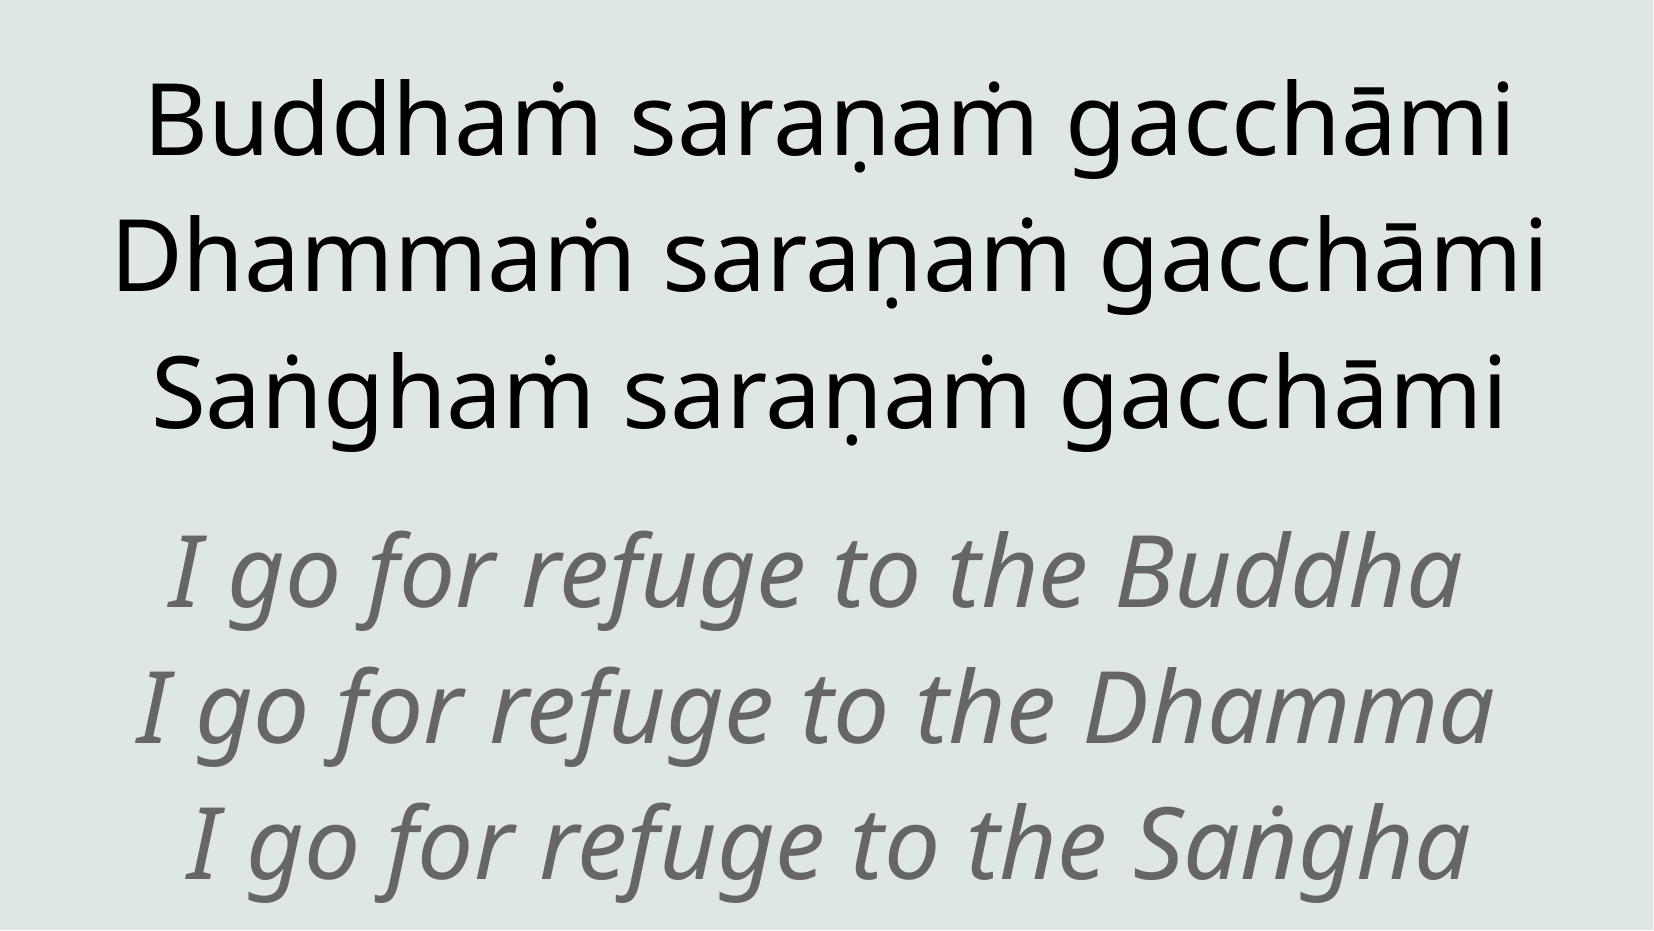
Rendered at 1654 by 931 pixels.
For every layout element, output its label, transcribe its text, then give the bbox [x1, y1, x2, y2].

subtitle Buddhaṁ saraṇaṁ gacchāmi Dhammaṁ saraṇaṁ gacchāmi Saṅghaṁ saraṇaṁ gacchāmi I go for refuge to the Buddha I go for refuge to the Dhamma I go for refuge to the Saṅgha [7, 48, 1653, 880]
